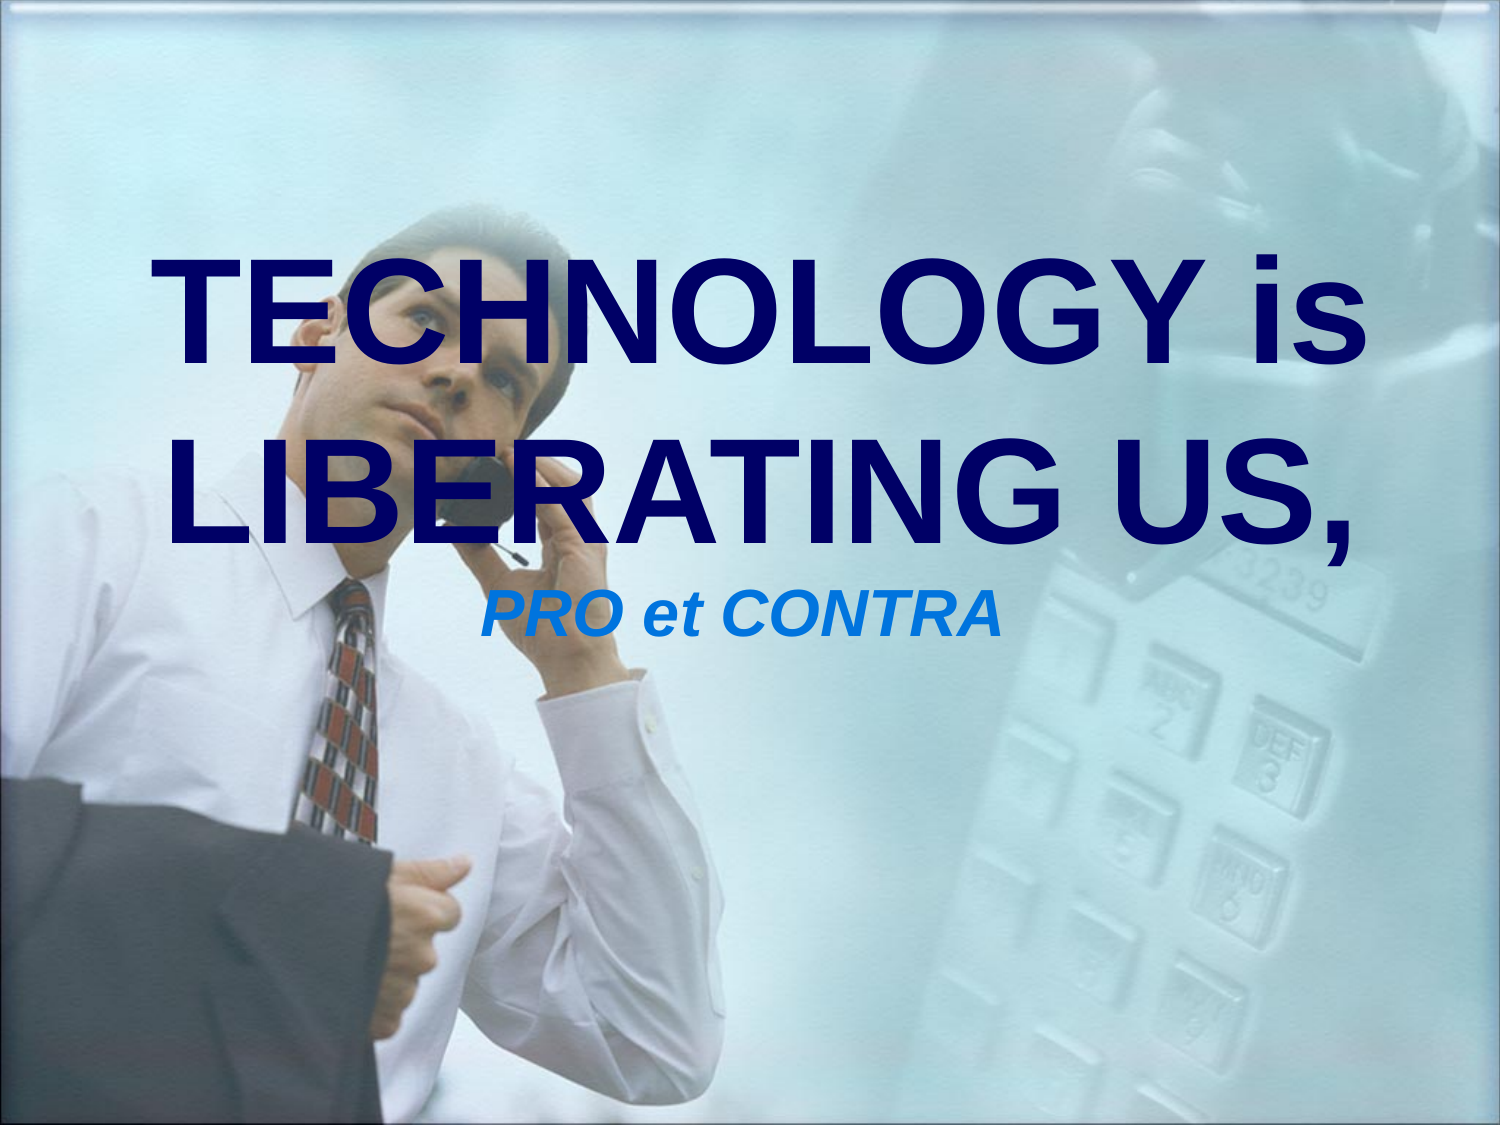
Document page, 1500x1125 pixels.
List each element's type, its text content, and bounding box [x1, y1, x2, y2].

picture [0, 0, 1500, 1125]
title TECHNOLOGY is LIBERATING US, [41, 243, 1483, 544]
text_box PRO et CONTRA [218, 562, 1269, 657]
